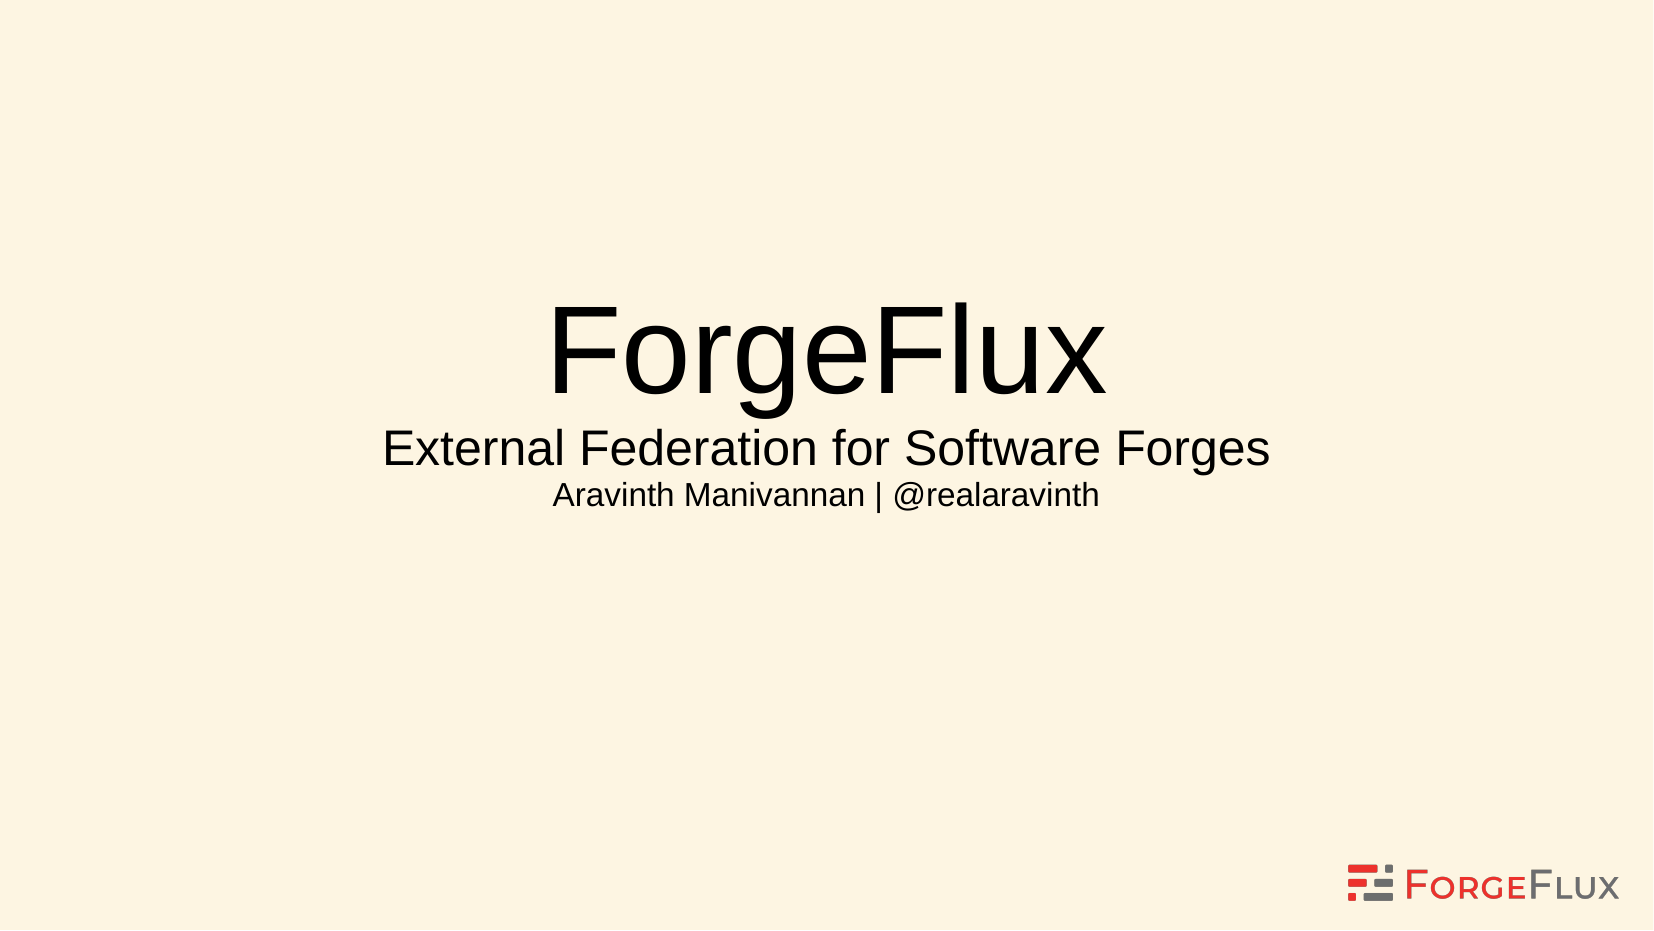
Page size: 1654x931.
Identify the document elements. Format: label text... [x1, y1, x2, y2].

picture [1317, 824, 1651, 931]
subtitle ForgeFlux External Federation for Software Forges Aravinth Manivannan | @realaravinth [82, 37, 1571, 757]
